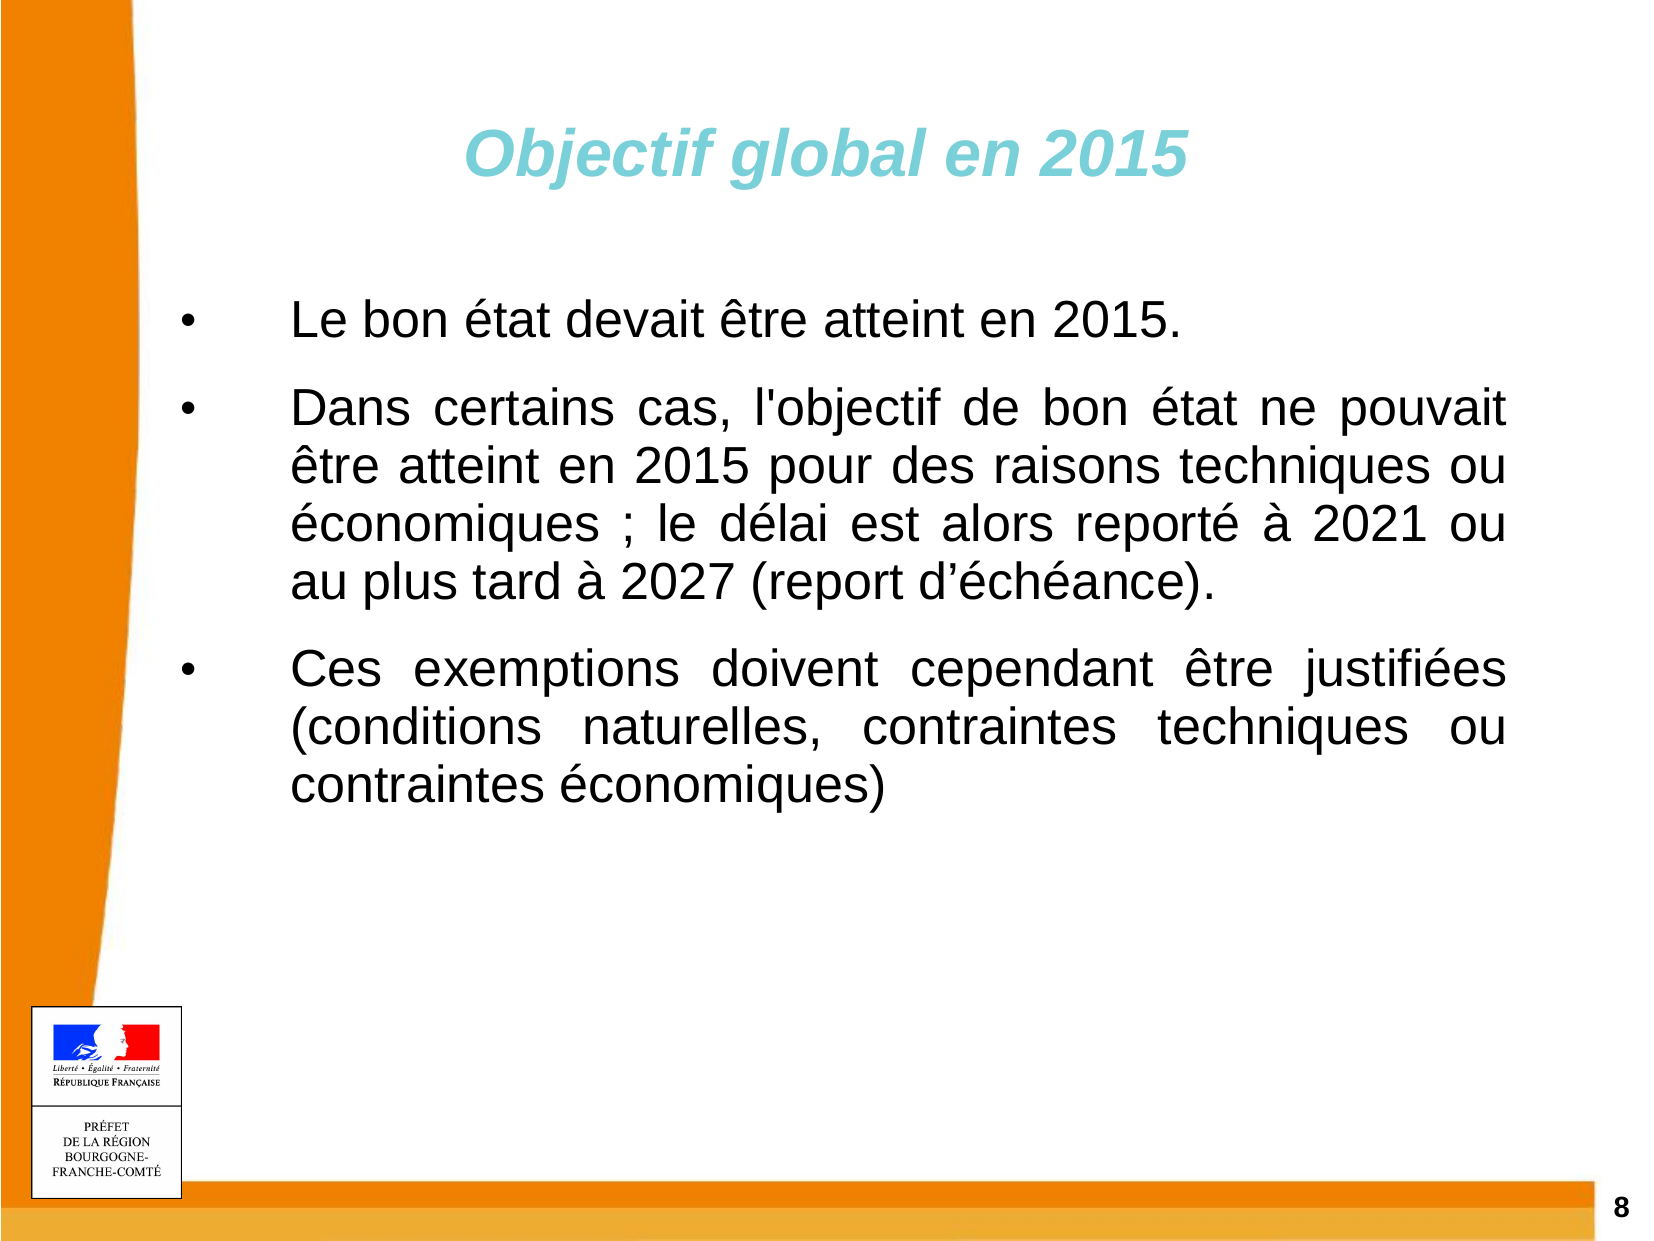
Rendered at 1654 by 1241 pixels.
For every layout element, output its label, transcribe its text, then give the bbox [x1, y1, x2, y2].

list • Le bon état devait être atteint en 2015. • Dans certains cas, l'objectif de bon état ne pouvait être atteint en 2015 pour des raisons techniques ou économiques ; le délai est alors reporté à 2021 ou au plus tard à 2027 (report d’échéance). • Ces exemptions doivent cependant être justifiées (conditions naturelles, contraintes techniques ou contraintes économiques) [179, 290, 1509, 1010]
picture [1, 0, 1654, 1241]
title Objectif global en 2015 [82, 49, 1571, 257]
